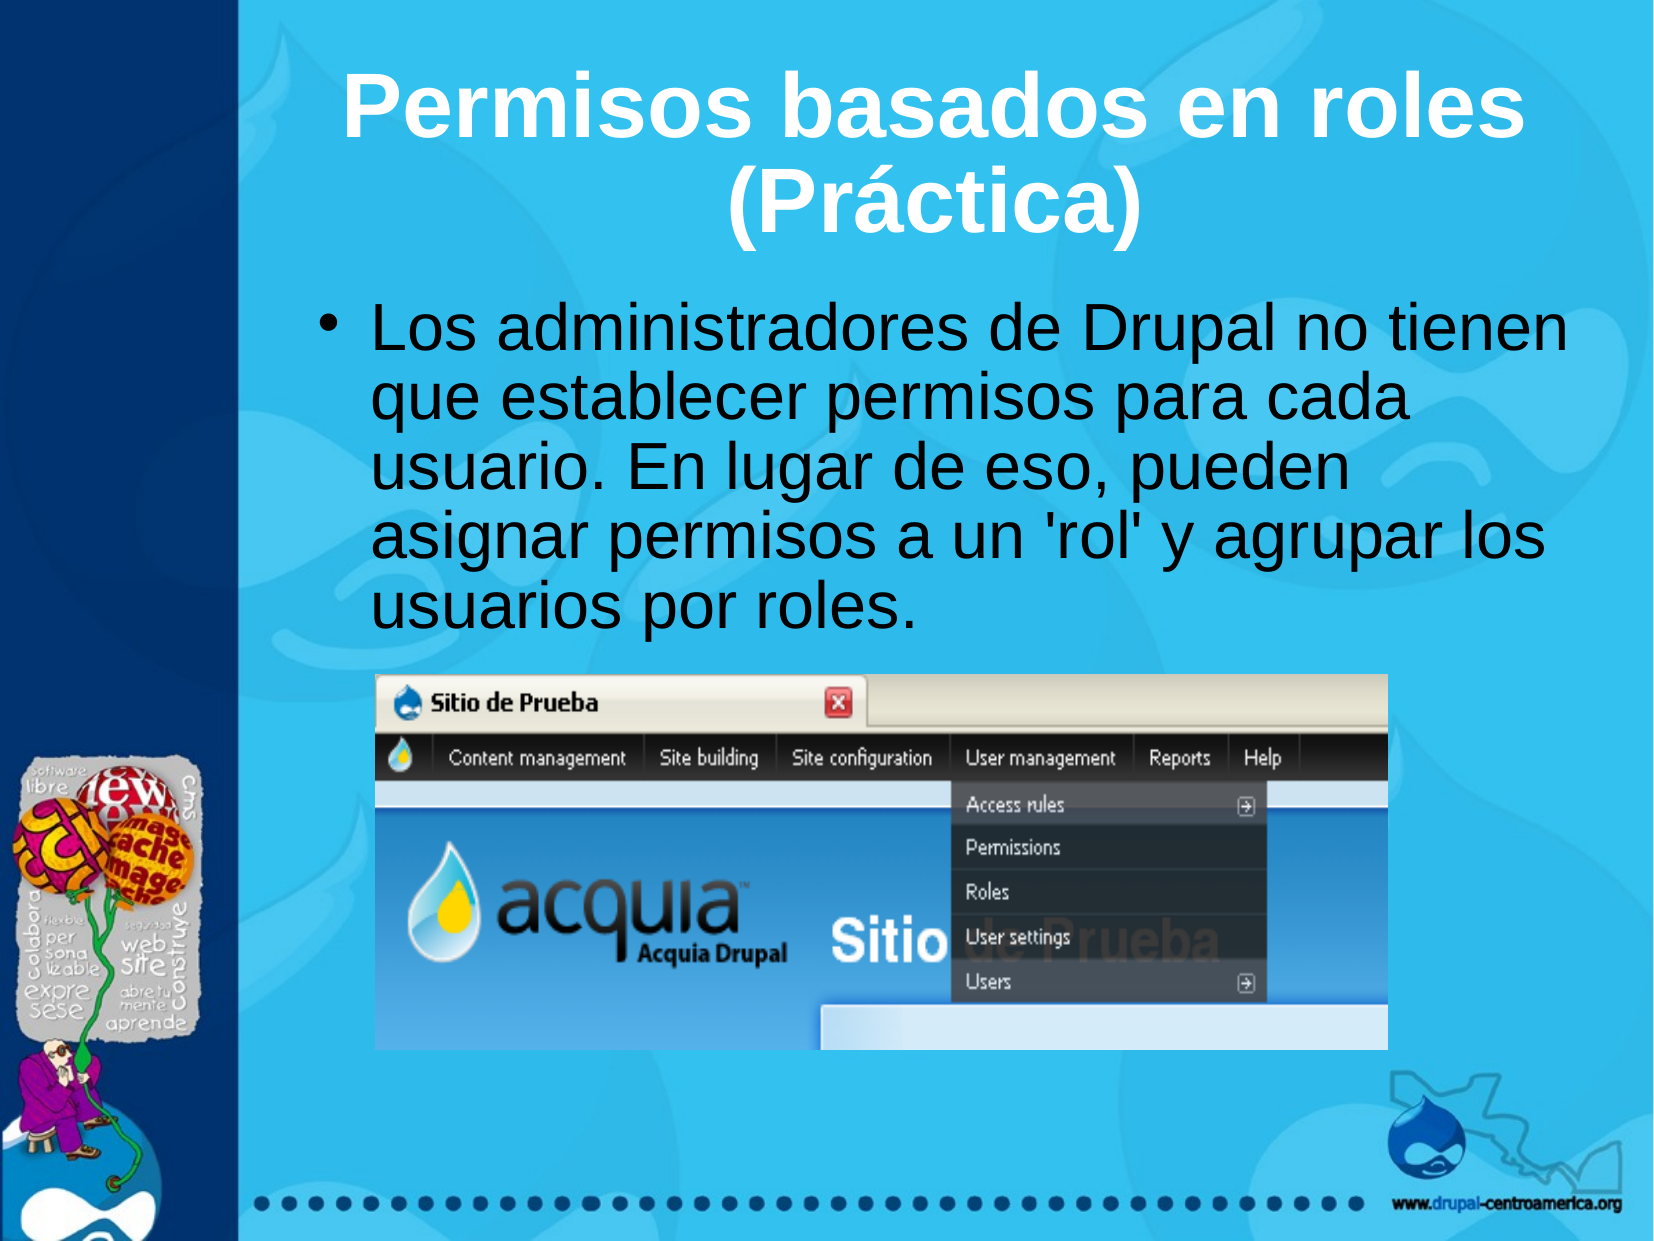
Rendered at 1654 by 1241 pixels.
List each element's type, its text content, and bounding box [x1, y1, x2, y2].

list Los administradores de Drupal no tienen que establecer permisos para cada usuario. En lugar de eso, pueden asignar permisos a un 'rol' y agrupar los usuarios por roles. [299, 290, 1571, 676]
picture [0, 0, 1654, 1241]
title Permisos basados en roles (Práctica) [299, 50, 1571, 256]
